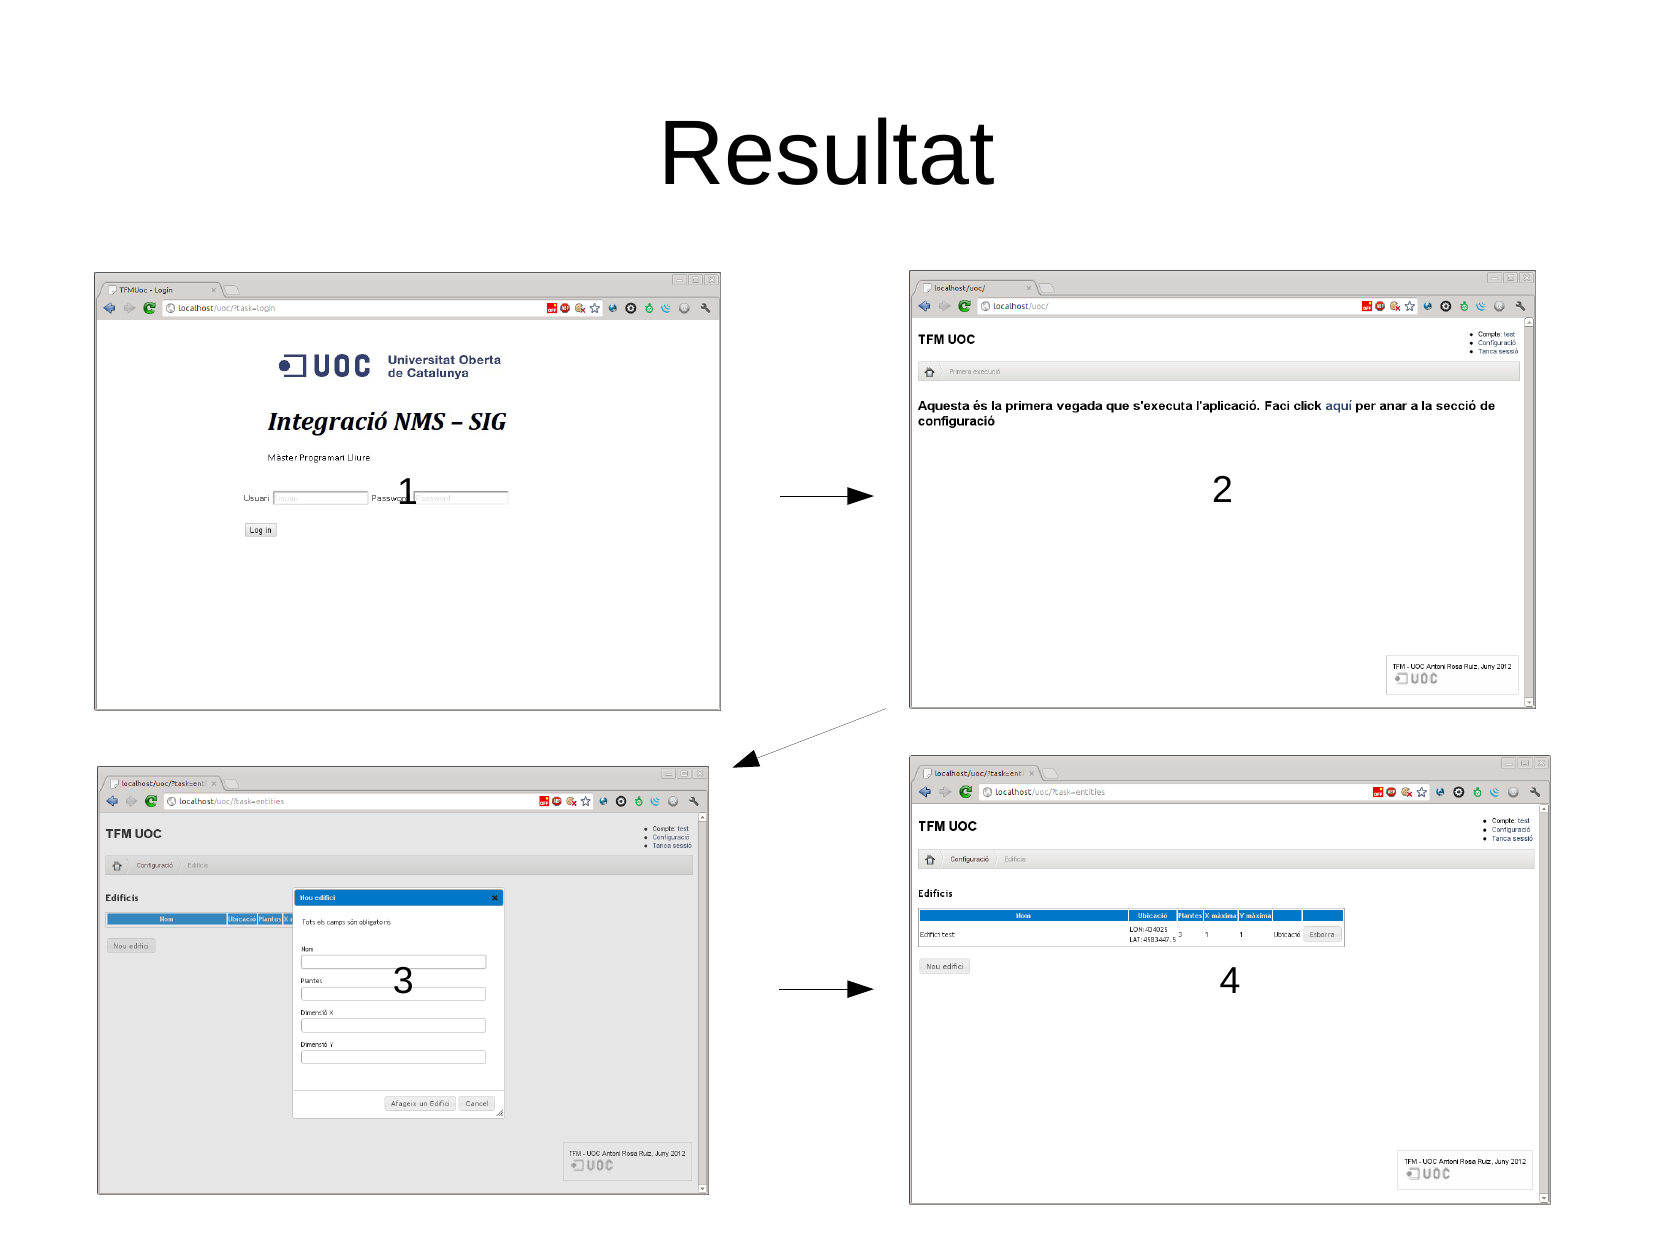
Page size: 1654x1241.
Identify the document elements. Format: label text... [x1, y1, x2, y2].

picture [94, 272, 721, 711]
picture [909, 270, 1536, 709]
title Resultat [82, 49, 1571, 257]
picture [909, 755, 1551, 1205]
picture [97, 766, 709, 1195]
